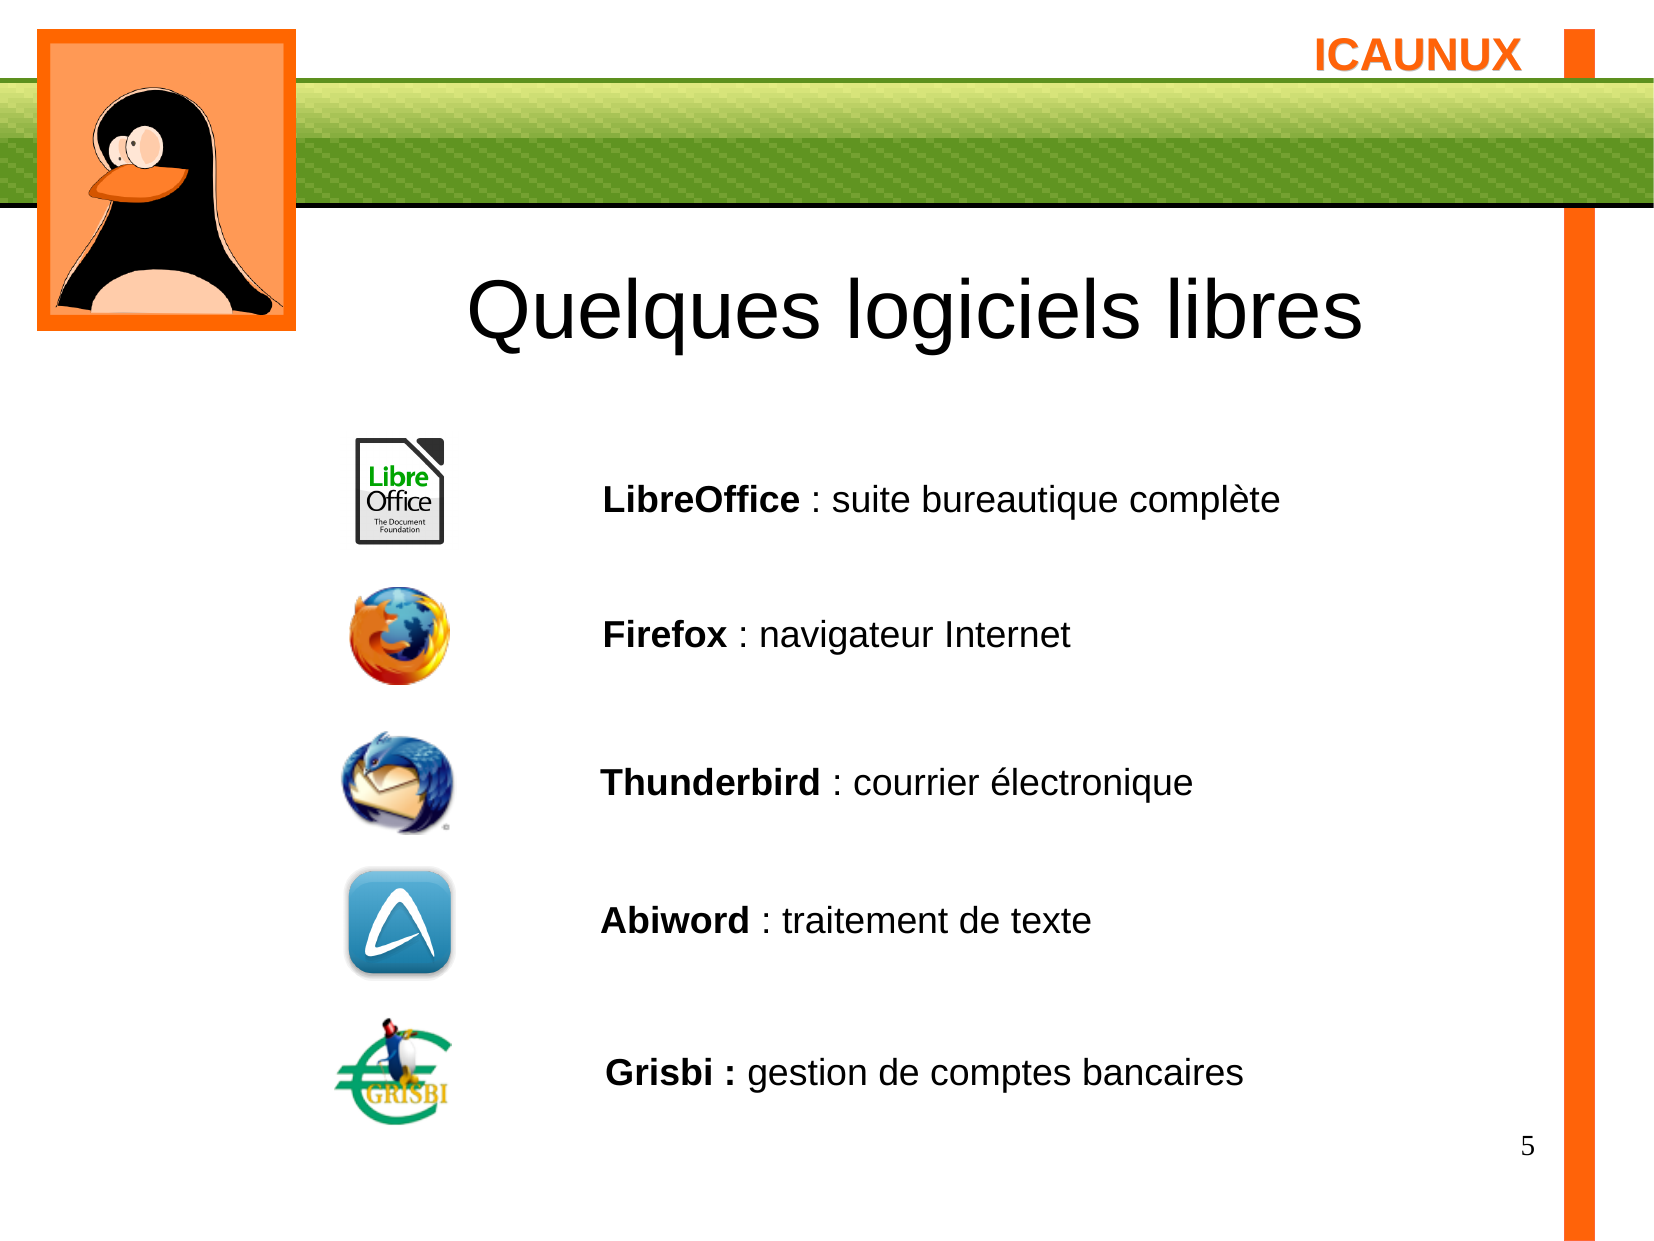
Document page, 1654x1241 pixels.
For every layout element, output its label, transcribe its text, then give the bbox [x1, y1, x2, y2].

picture [338, 730, 457, 835]
picture [342, 866, 457, 981]
picture [340, 431, 459, 550]
text_box LibreOffice : suite bureautique complète [587, 470, 1297, 535]
text_box Grisbi : gestion de comptes bancaires [590, 1044, 1418, 1108]
picture [0, 29, 1654, 331]
title Quelques logiciels libres [324, 236, 1506, 385]
text_box Abiword : traitement de texte [585, 892, 1413, 956]
picture [349, 587, 450, 685]
text_box Thunderbird : courrier électronique [585, 754, 1359, 818]
picture [334, 1012, 452, 1130]
text_box Firefox : navigateur Internet [587, 606, 1087, 670]
